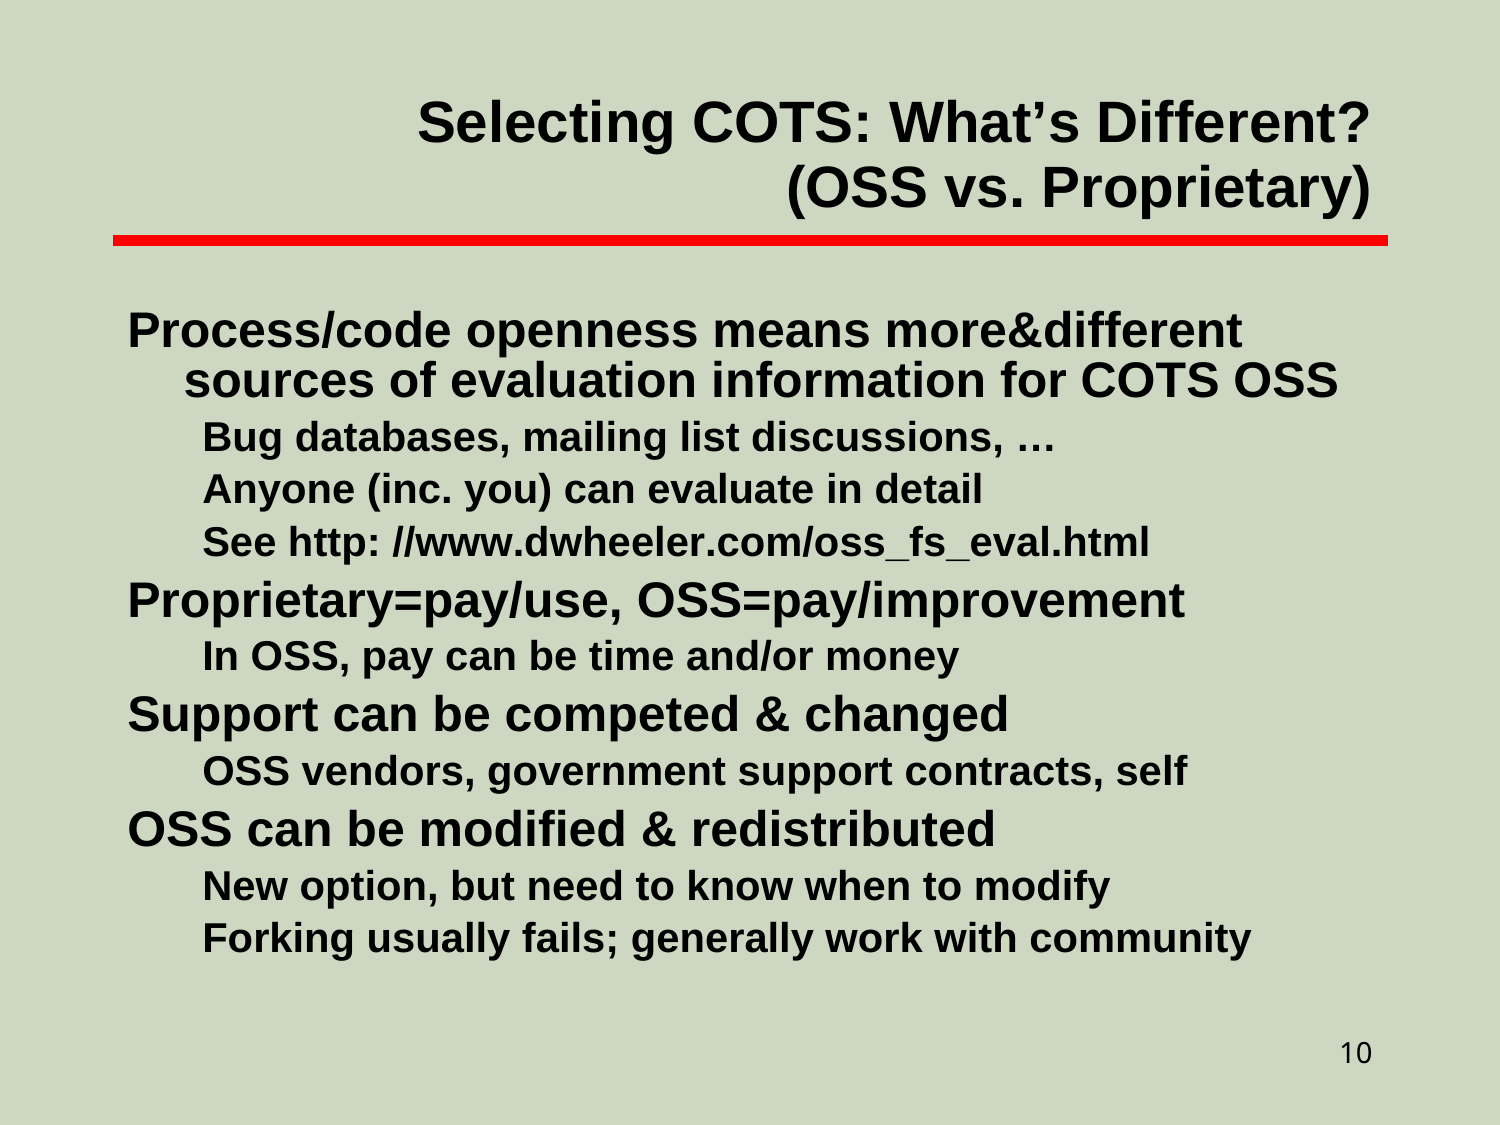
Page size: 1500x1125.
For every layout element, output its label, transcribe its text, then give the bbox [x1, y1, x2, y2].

list Process/code openness means more&different sources of evaluation information for COTS OSS Bug databases, mailing list discussions, … Anyone (inc. you) can evaluate in detail See http: //www.dwheeler.com/oss_fs_eval.html Proprietary=pay/use, OSS=pay/improvement In OSS, pay can be time and/or money Support can be competed & changed OSS vendors, government support contracts, self OSS can be modified & redistributed New option, but need to know when to modify Forking usually fails; generally work with community [112, 299, 1388, 1011]
title Selecting COTS: What’s Different? (OSS vs. Proprietary) [337, 77, 1388, 233]
